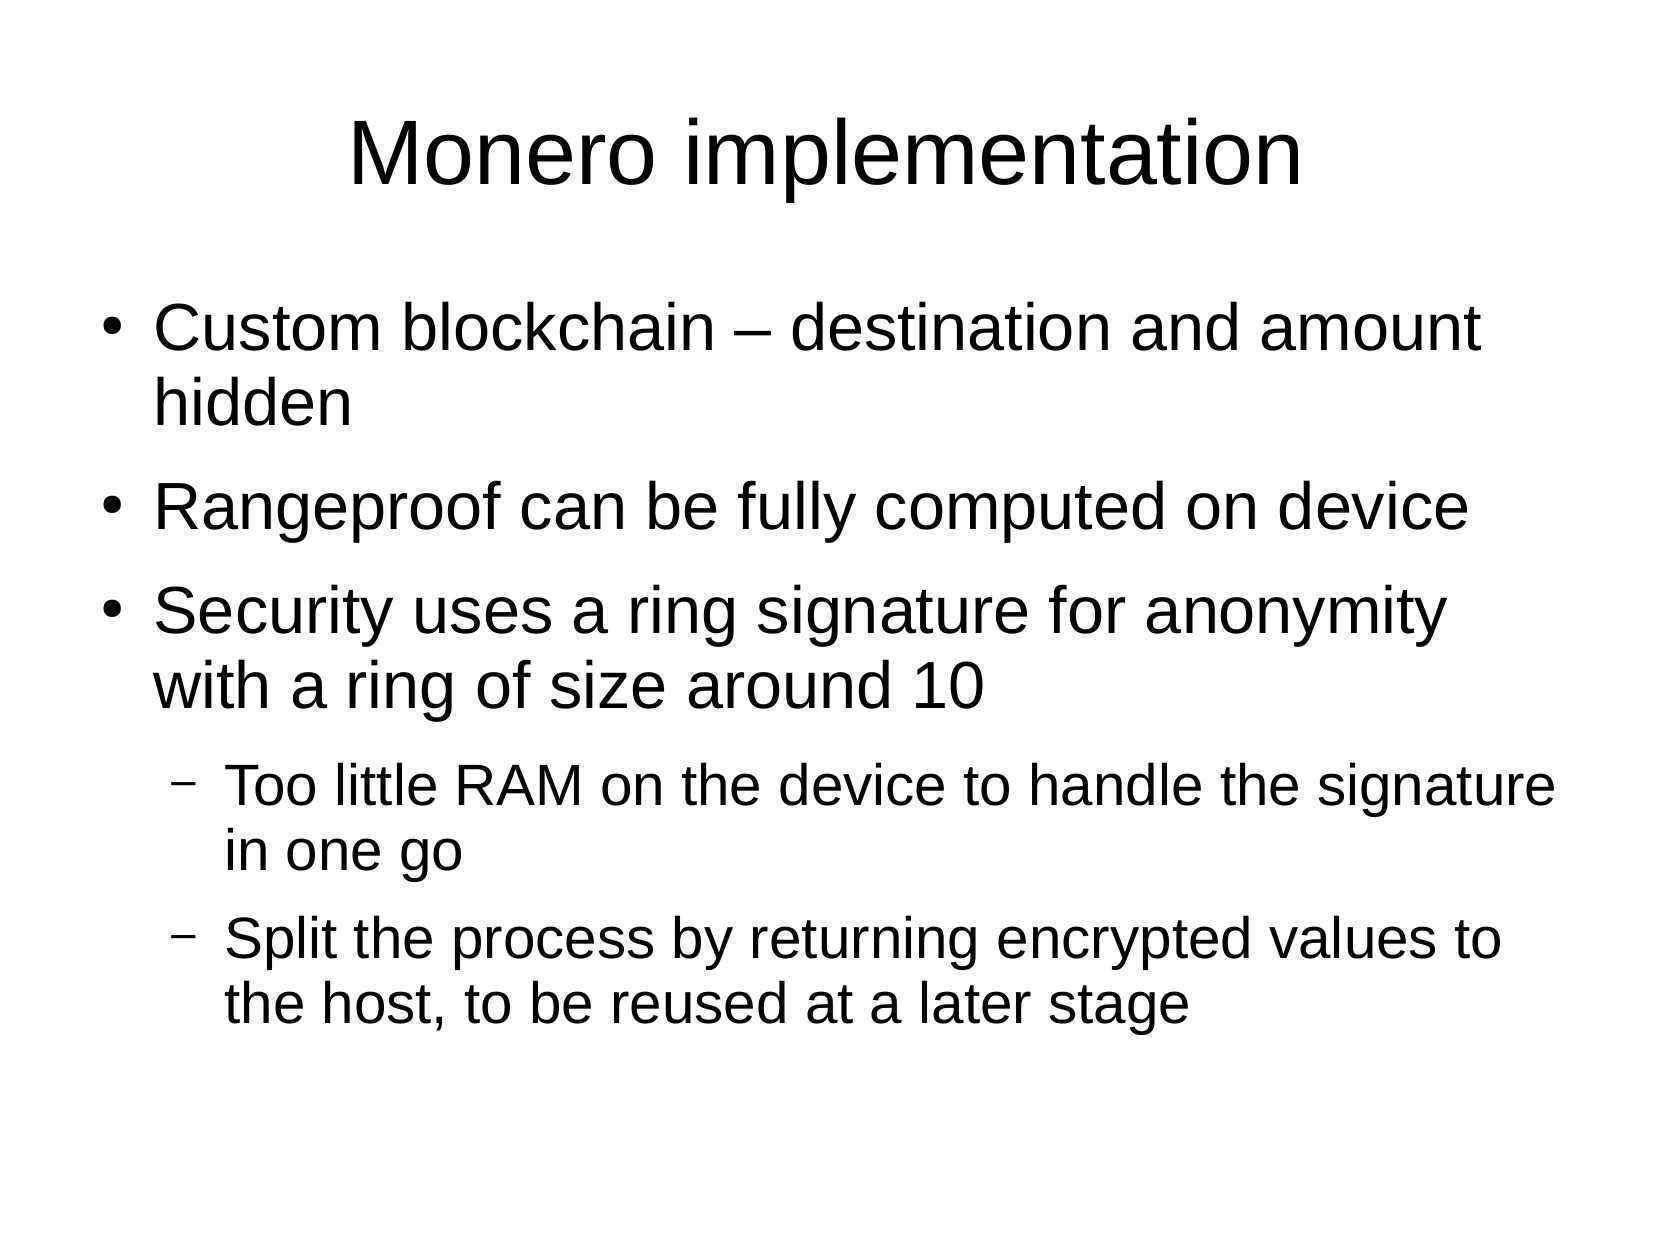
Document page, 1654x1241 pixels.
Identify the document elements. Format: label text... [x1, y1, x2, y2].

list Custom blockchain – destination and amount hidden Rangeproof can be fully computed on device Security uses a ring signature for anonymity with a ring of size around 10 Too little RAM on the device to handle the signature in one go Split the process by returning encrypted values to the host, to be reused at a later stage [82, 290, 1571, 1109]
title Monero implementation [82, 49, 1571, 257]
